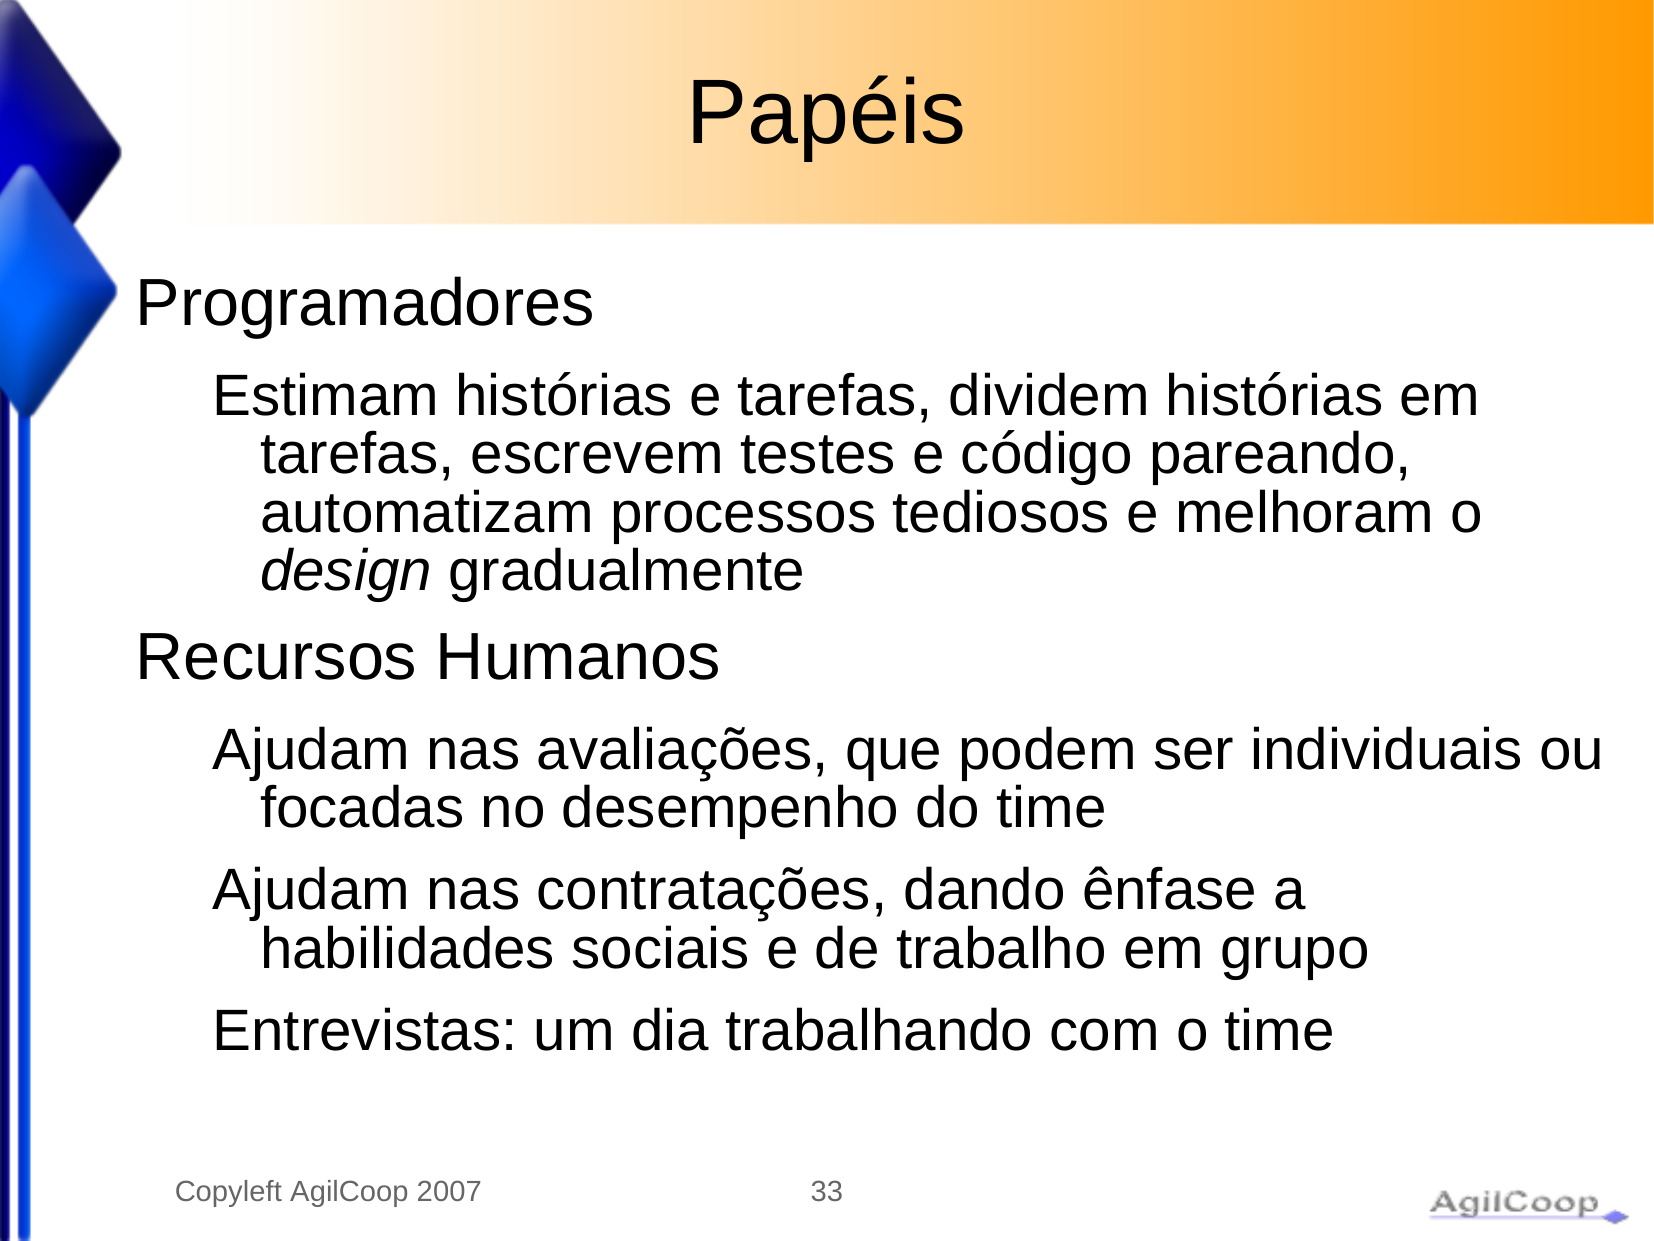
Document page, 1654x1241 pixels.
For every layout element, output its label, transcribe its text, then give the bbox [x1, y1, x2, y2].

title Papéis [82, 8, 1571, 216]
list Programadores Estimam histórias e tarefas, dividem histórias em tarefas, escrevem testes e código pareando, automatizam processos tediosos e melhoram o design gradualmente Recursos Humanos Ajudam nas avaliações, que podem ser individuais ou focadas no desempenho do time Ajudam nas contratações, dando ênfase a habilidades sociais e de trabalho em grupo Entrevistas: um dia trabalhando com o time [118, 271, 1607, 1123]
picture [0, 0, 1654, 1241]
